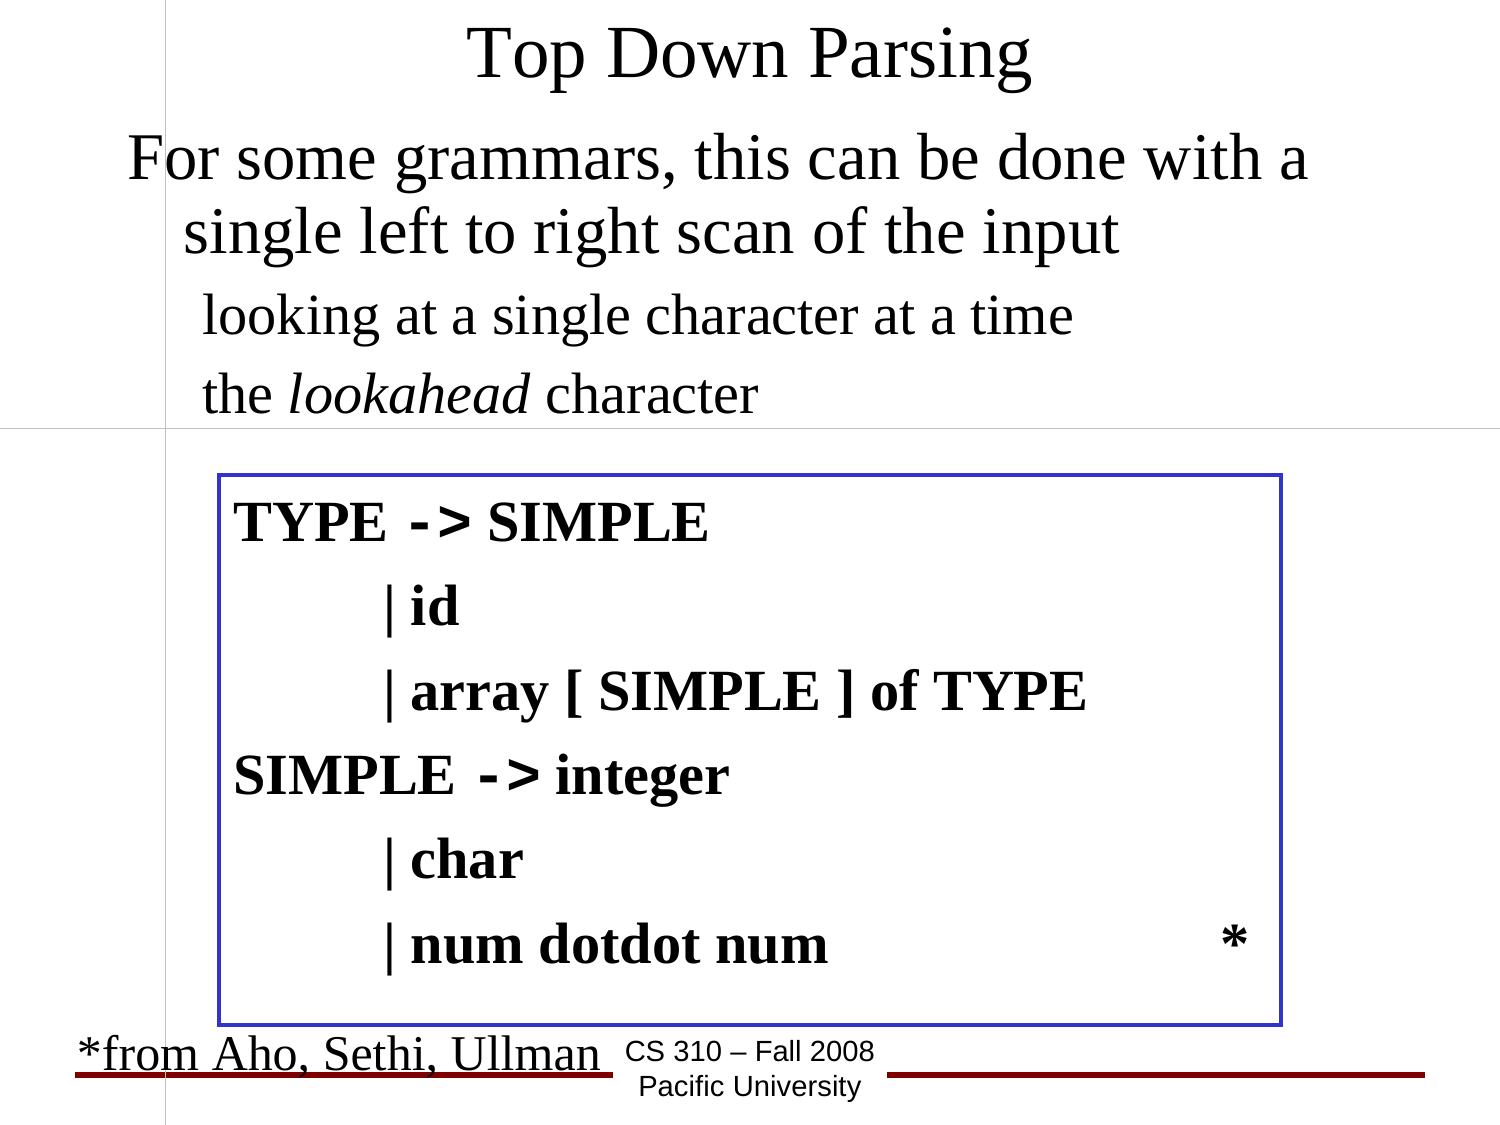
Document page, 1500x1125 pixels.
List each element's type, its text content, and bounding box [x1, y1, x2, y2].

text_box TYPE -> SIMPLE | id | array [ SIMPLE ] of TYPE SIMPLE -> integer | char | num dotdot num * [218, 474, 1282, 1026]
list For some grammars, this can be done with a single left to right scan of the input looking at a single character at a time the lookahead character [112, 112, 1388, 1001]
text_box *from Aho, Sethi, Ullman [62, 1012, 617, 1088]
title Top Down Parsing [112, 0, 1388, 106]
